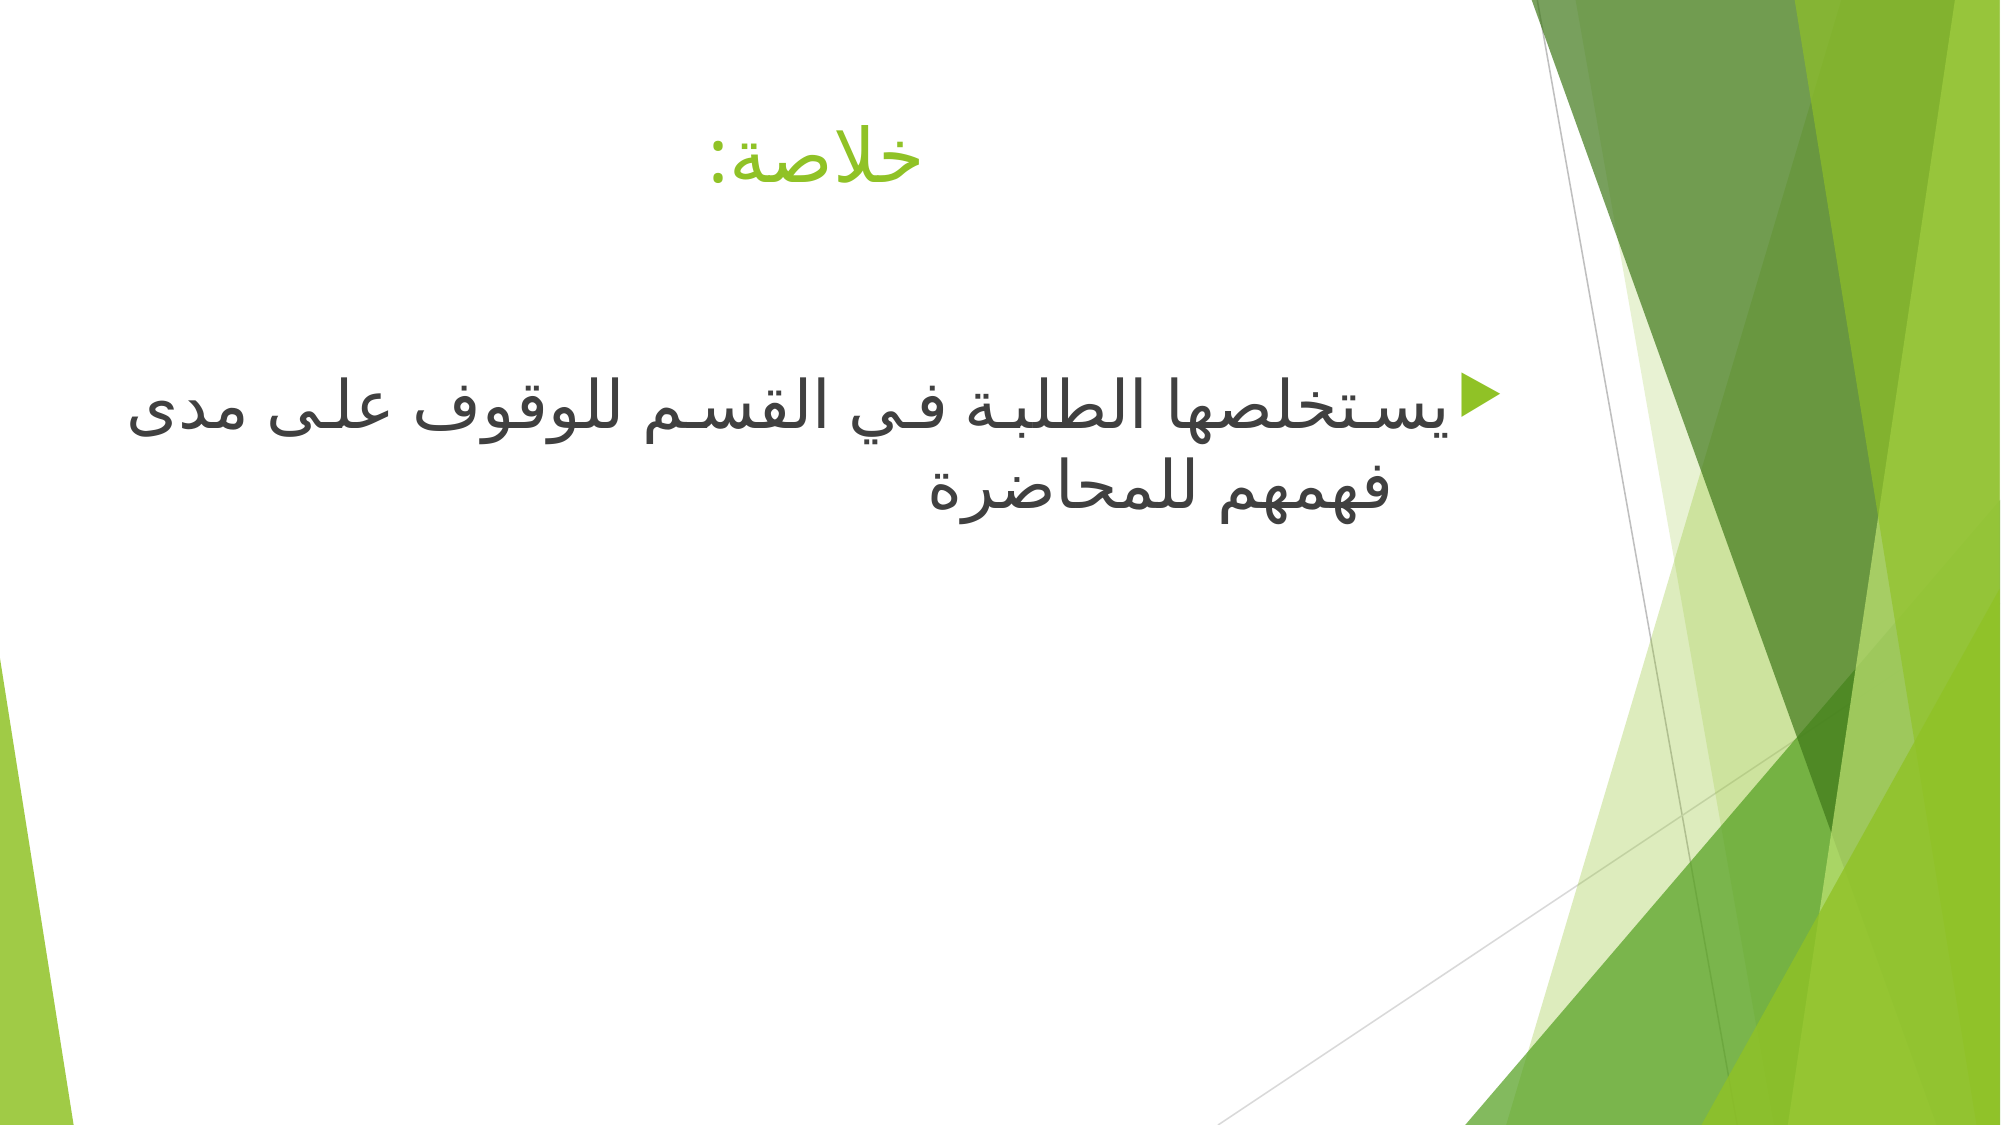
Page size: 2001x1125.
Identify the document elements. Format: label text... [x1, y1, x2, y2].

list يستخلصها الطلبة في القسم للوقوف على مدى فهمهم للمحاضرة [111, 354, 1522, 992]
title خلاصة: [111, 99, 1522, 317]
